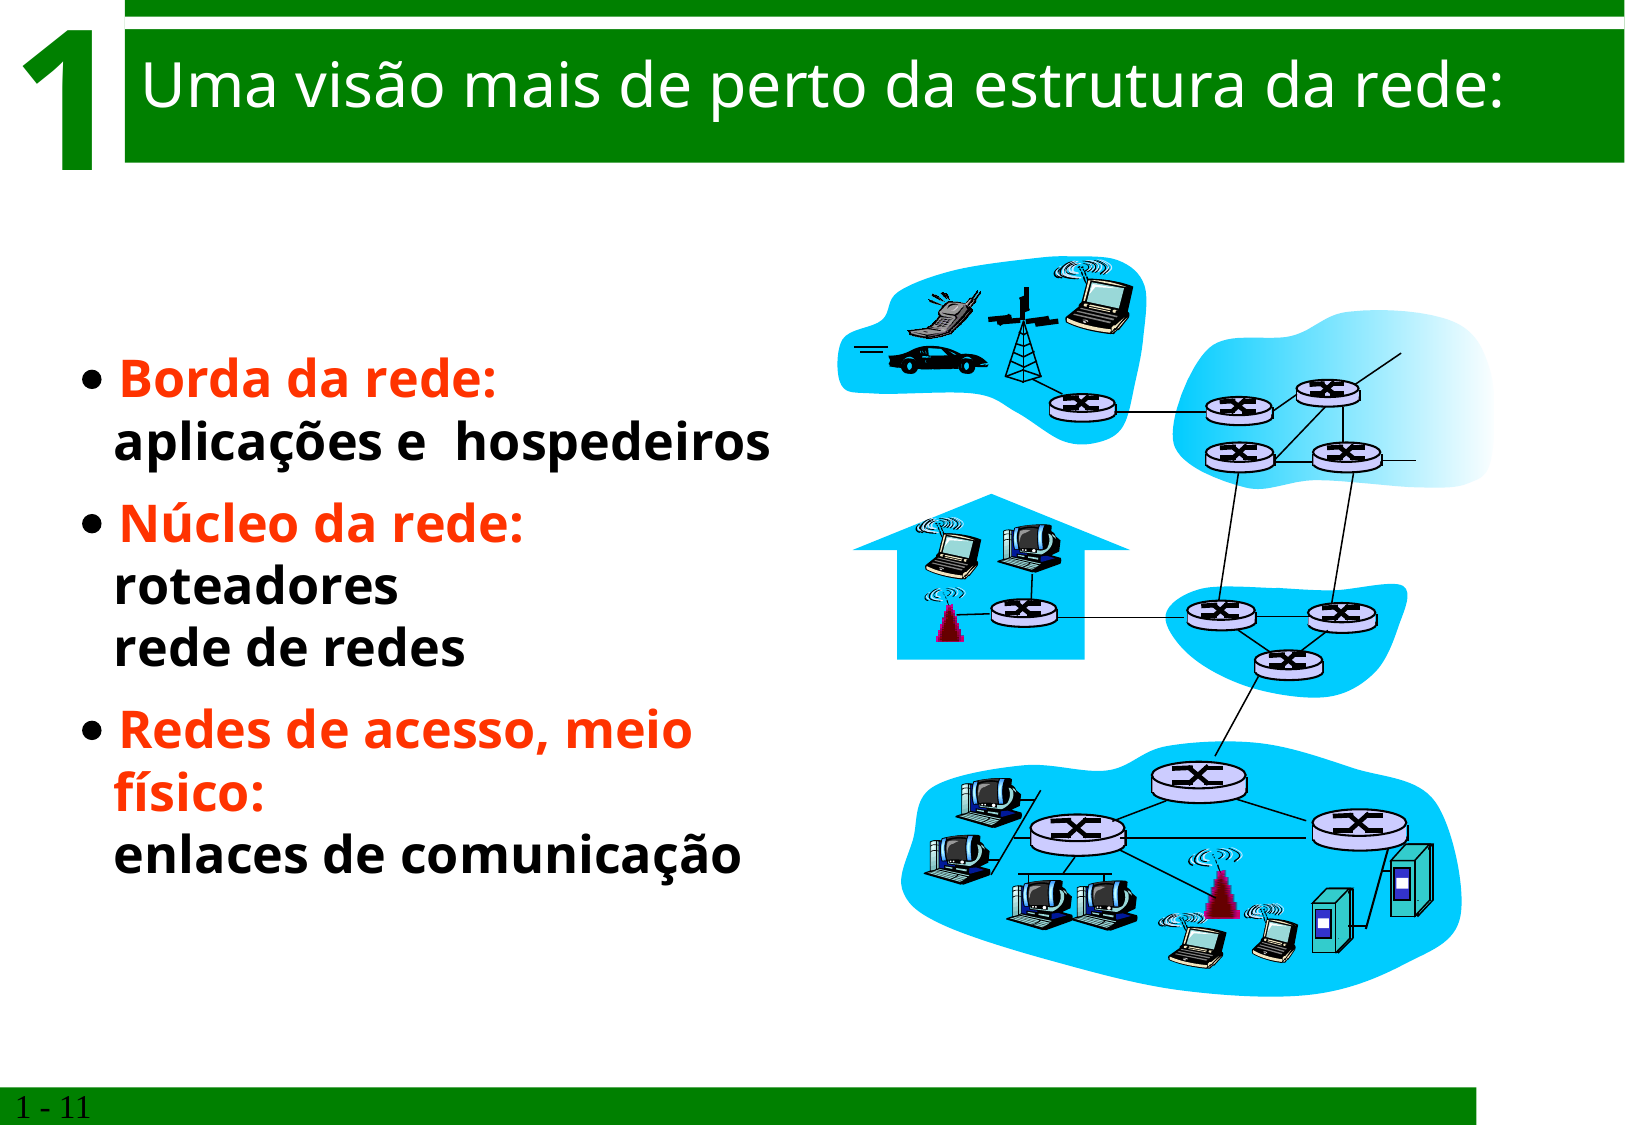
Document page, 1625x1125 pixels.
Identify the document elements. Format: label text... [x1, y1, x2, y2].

text_box [1172, 310, 1495, 490]
text_box [837, 256, 1147, 445]
text_box [1011, 372, 1023, 380]
text_box [992, 861, 997, 869]
picture [1067, 280, 1132, 333]
chart [997, 523, 1063, 573]
picture [927, 534, 979, 578]
picture [915, 516, 935, 532]
text_box [1015, 346, 1023, 355]
text_box [1024, 354, 1034, 365]
picture [1162, 914, 1178, 925]
picture [937, 606, 963, 641]
chart [955, 777, 1023, 828]
text_box [1018, 335, 1023, 344]
text_box [852, 493, 1131, 660]
text_box [1025, 364, 1038, 374]
text_box Uma visão mais de perto da estrutura da rede: [125, 37, 1625, 138]
list  Borda da rede: aplicações e hospedeiros  Núcleo da rede: roteadores rede de redes  Redes de acesso, meio físico: enlaces de comunicação [67, 338, 812, 953]
text_box [1008, 363, 1023, 374]
text_box [1024, 335, 1029, 344]
picture [1253, 920, 1296, 961]
text_box [1024, 345, 1031, 355]
text_box [1023, 801, 1032, 817]
chart [1006, 879, 1139, 931]
picture [1170, 928, 1225, 967]
chart [923, 834, 992, 885]
picture [1115, 258, 1129, 264]
picture [1247, 905, 1260, 918]
picture [1065, 261, 1077, 273]
picture [1058, 273, 1079, 278]
text_box [1165, 583, 1408, 698]
picture [1202, 871, 1239, 918]
text_box [1012, 354, 1023, 365]
picture [891, 347, 984, 373]
picture [909, 295, 978, 338]
text_box [901, 741, 1462, 997]
text_box [1024, 372, 1036, 380]
